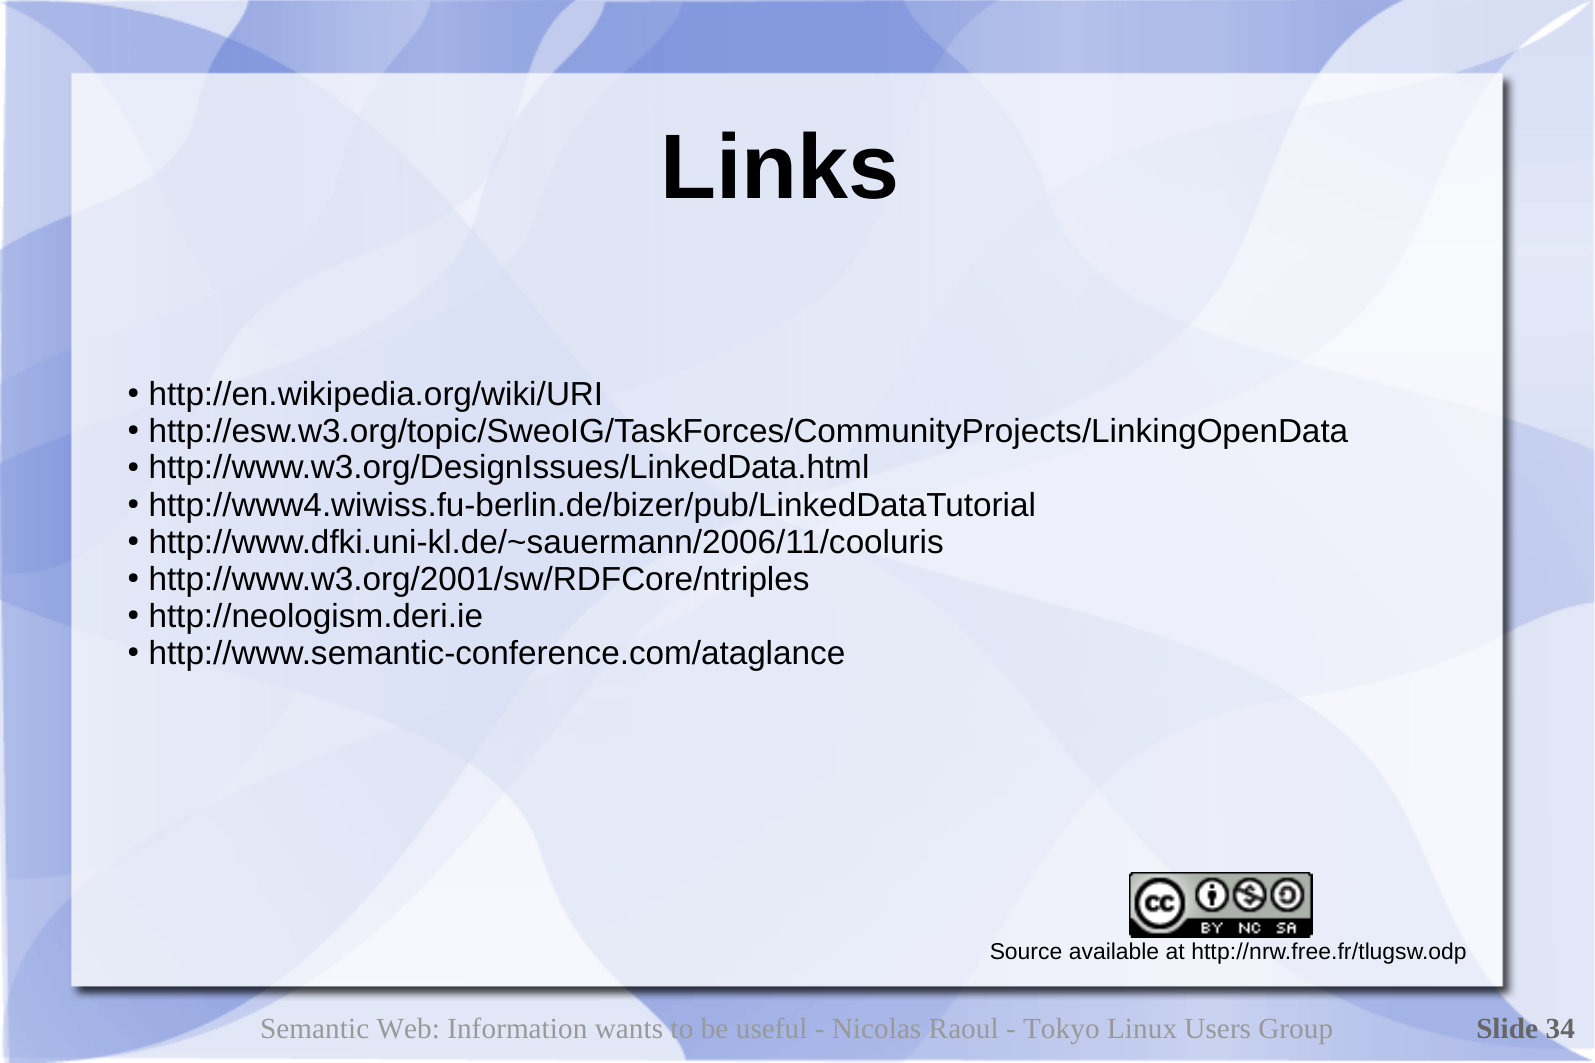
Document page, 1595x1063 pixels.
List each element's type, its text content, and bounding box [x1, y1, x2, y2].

text_box http://en.wikipedia.org/wiki/URI http://esw.w3.org/topic/SweoIG/TaskForces/CommunityProjects/LinkingOpenData http://www.w3.org/DesignIssues/LinkedData.html http://www4.wiwiss.fu-berlin.de/bizer/pub/LinkedDataTutorial http://www.dfki.uni-kl.de/~sauermann/2006/11/cooluris http://www.w3.org/2001/sw/RDFCore/ntriples http://neologism.deri.ie http://www.semantic-conference.com/ataglance [112, 367, 1463, 713]
text_box Source available at http://nrw.free.fr/tlugsw.odp [975, 931, 1501, 976]
picture [0, 0, 1595, 1063]
title Links [79, 85, 1481, 248]
